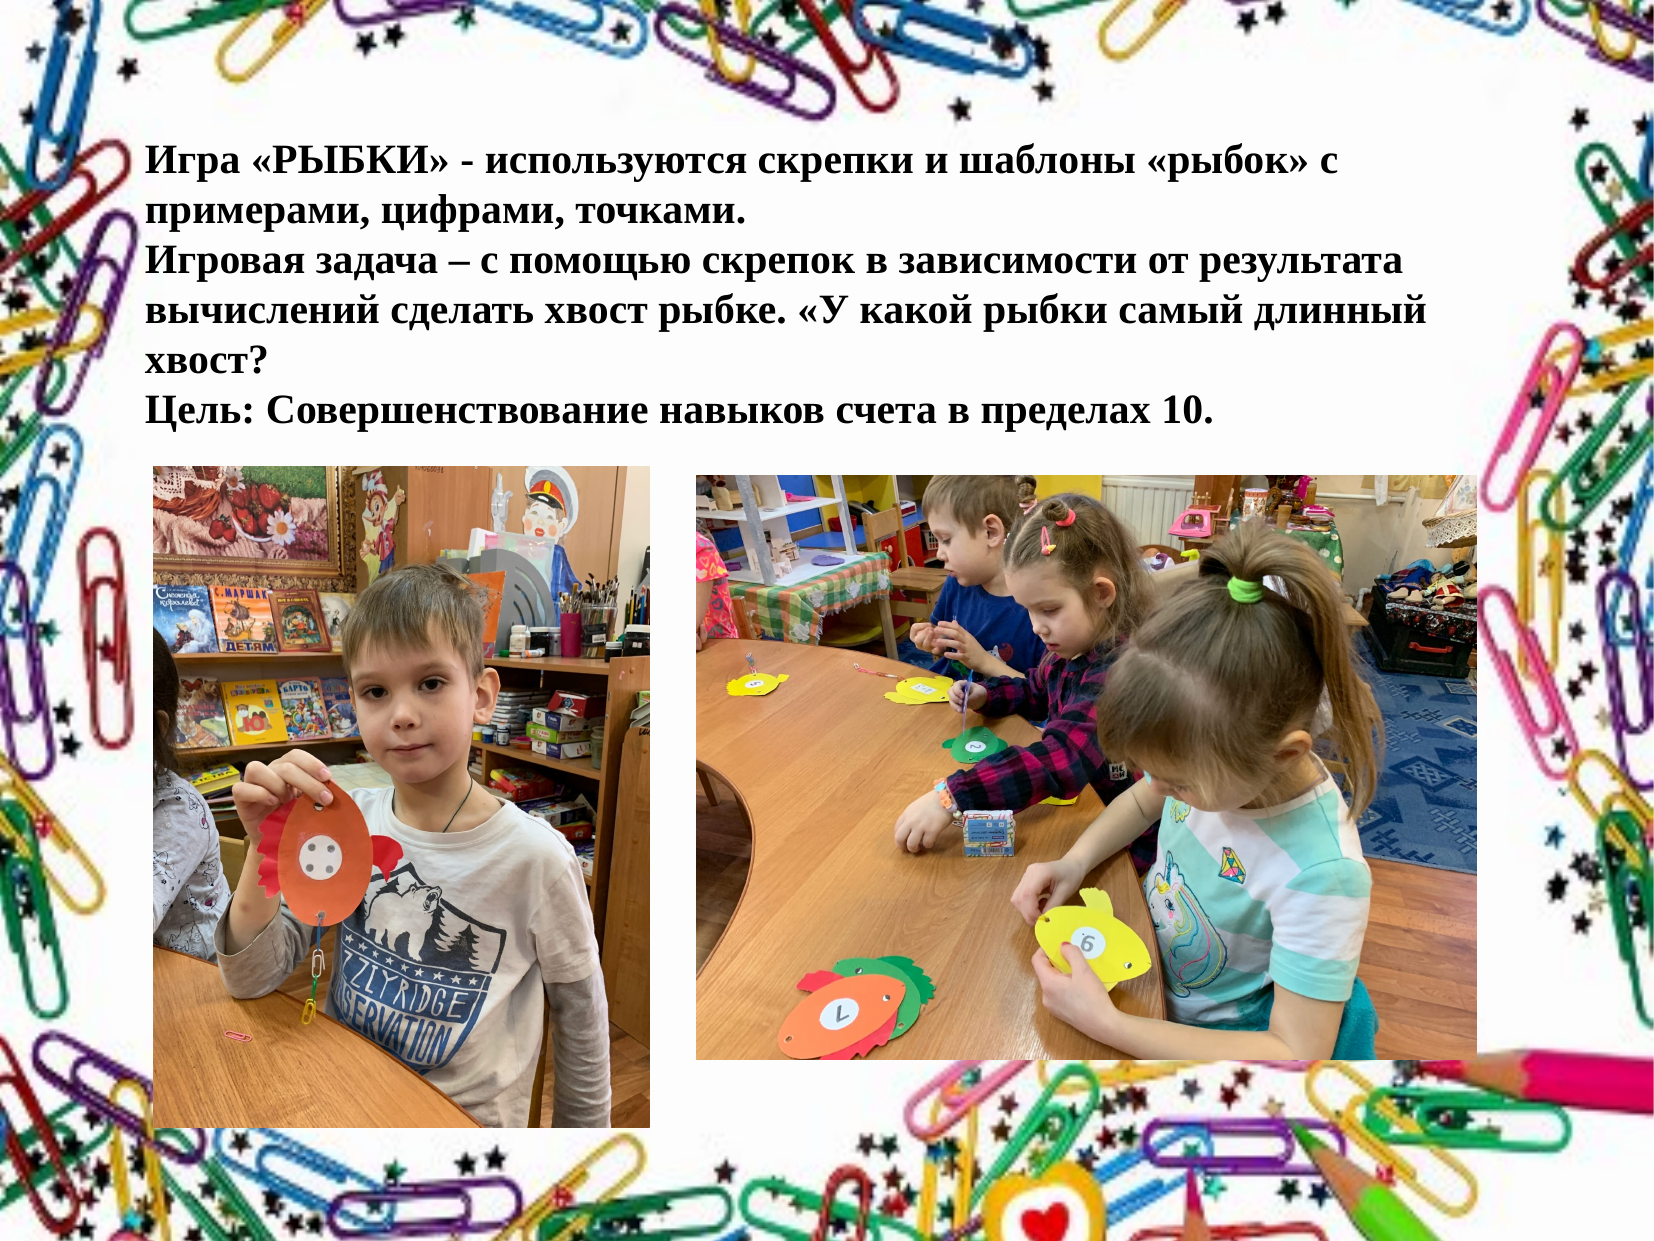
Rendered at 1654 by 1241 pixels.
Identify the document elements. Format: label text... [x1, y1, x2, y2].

text_box Игра «РЫБКИ» - используются скрепки и шаблоны «рыбок» с примерами, цифрами, точками. Игровая задача – с помощью скрепок в зависимости от результата вычислений сделать хвост рыбке. «У какой рыбки самый длинный хвост? Цель: Совершенствование навыков счета в пределах 10. [129, 123, 1546, 443]
picture [0, 0, 1654, 1241]
